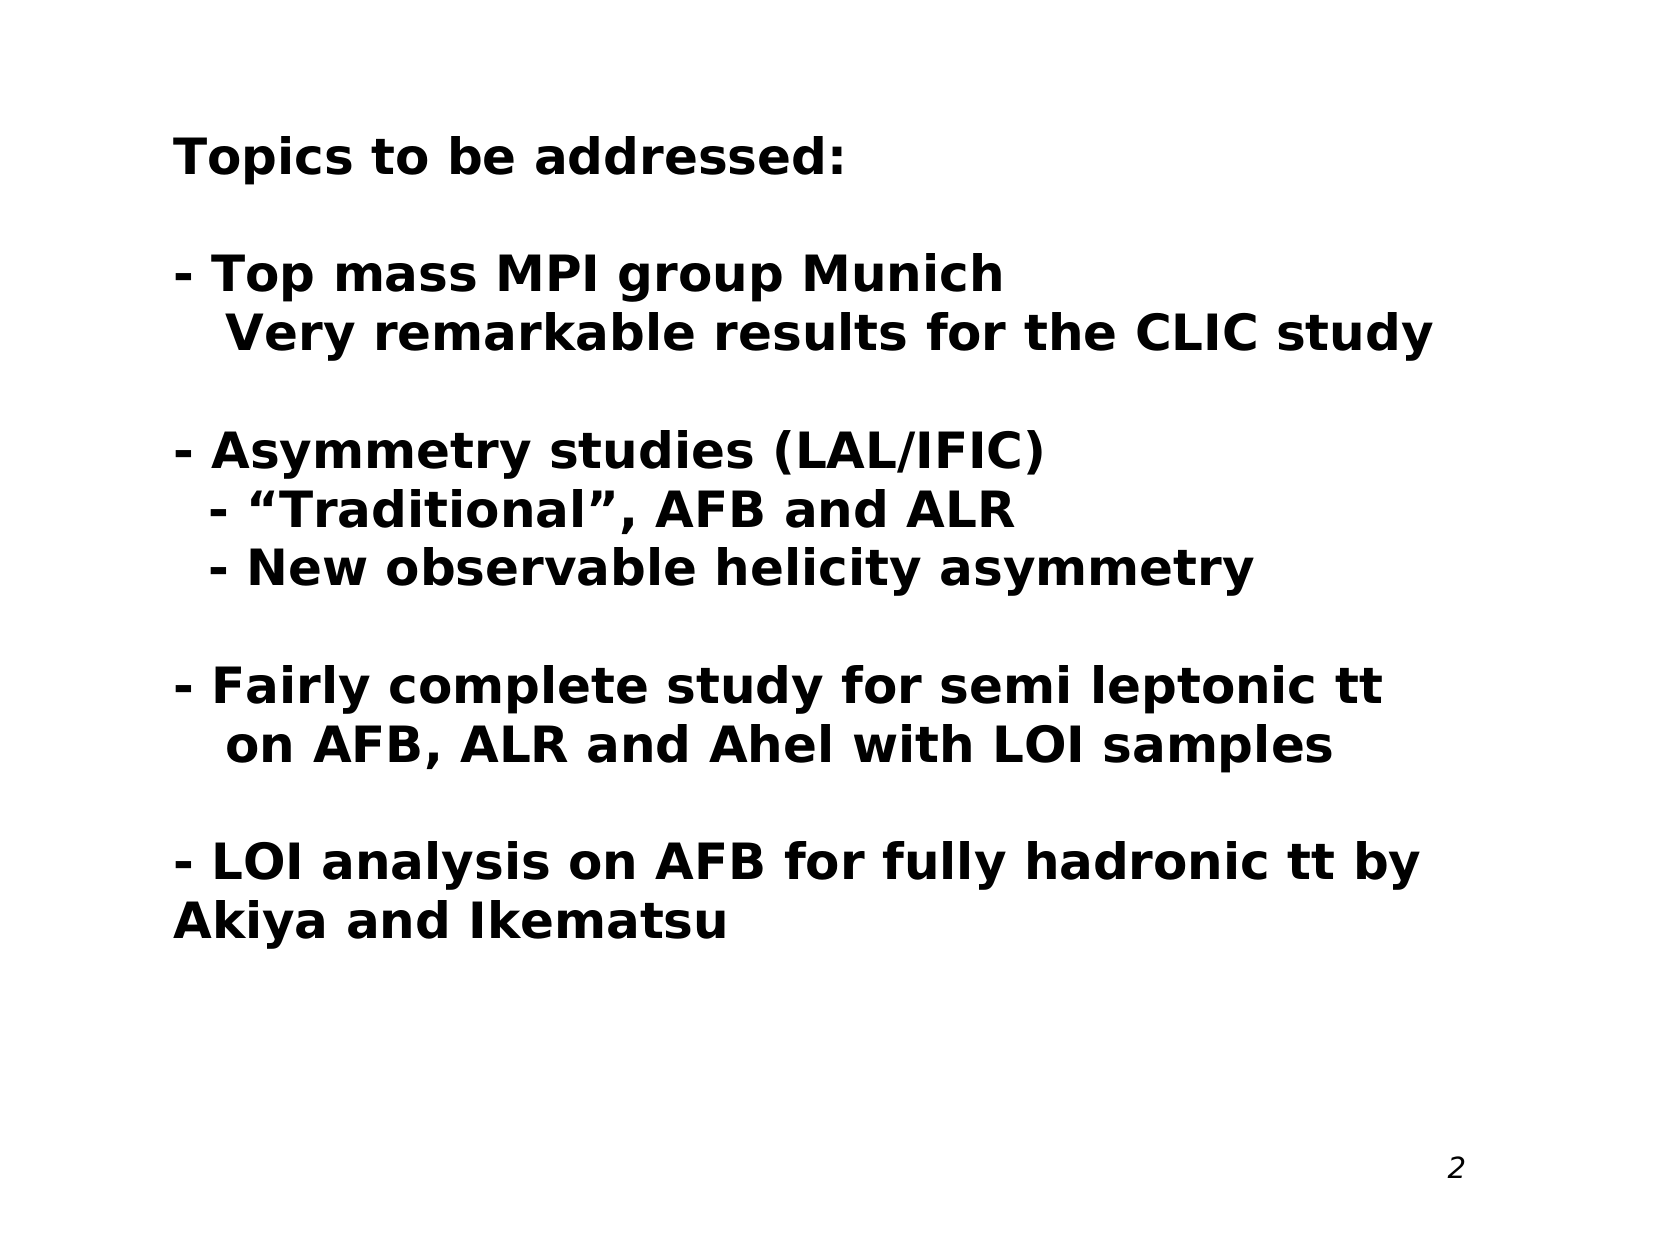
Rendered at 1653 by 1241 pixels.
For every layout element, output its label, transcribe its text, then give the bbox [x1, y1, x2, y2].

text_box Topics to be addressed: - Top mass MPI group Munich Very remarkable results for the CLIC study - Asymmetry studies (LAL/IFIC) - “Traditional”, AFB and ALR - New observable helicity asymmetry - Fairly complete study for semi leptonic tt on AFB, ALR and Ahel with LOI samples - LOI analysis on AFB for fully hadronic tt by Akiya and Ikematsu [158, 120, 1446, 1088]
